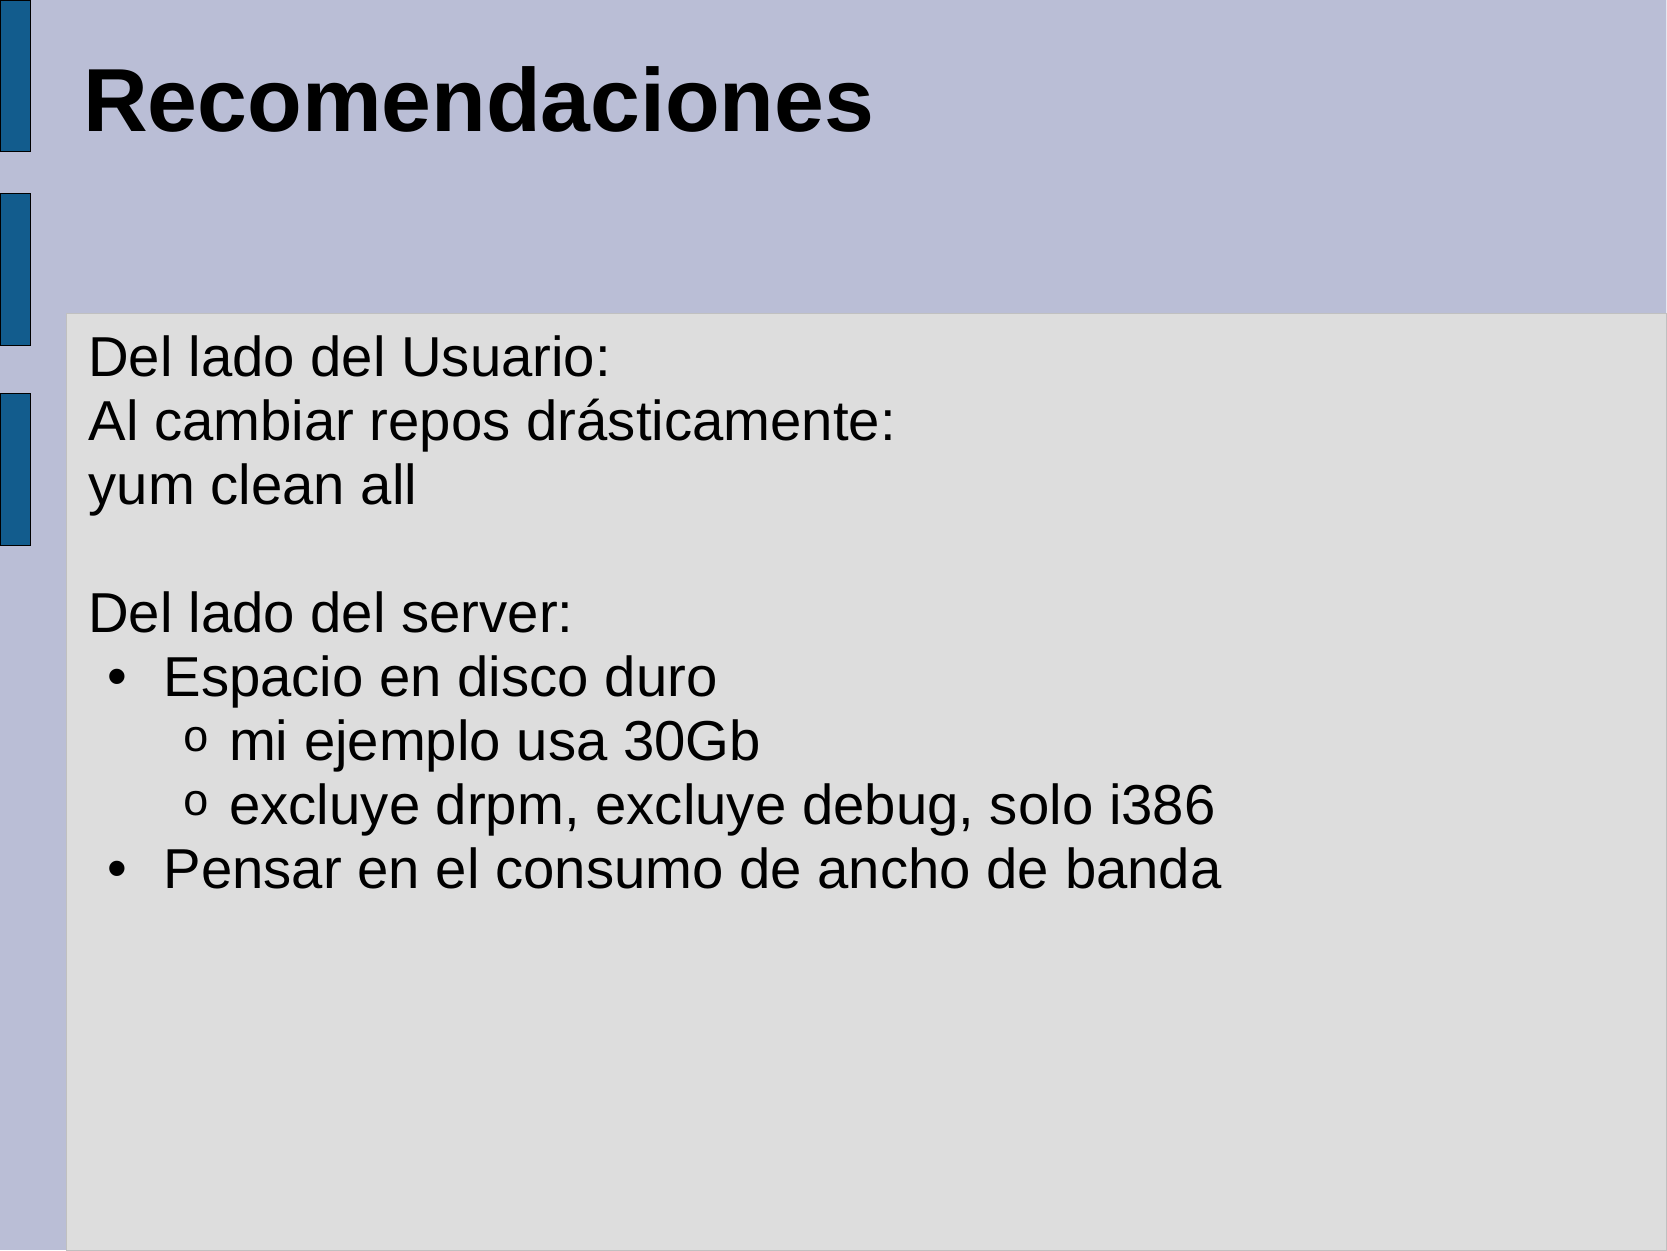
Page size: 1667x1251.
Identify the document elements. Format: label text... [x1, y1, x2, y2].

title Recomendaciones [40, 50, 1627, 201]
list Del lado del Usuario: Al cambiar repos drásticamente: yum clean all Del lado del server: Espacio en disco duro mi ejemplo usa 30Gb excluye drpm, excluye debug, solo i386 Pensar en el consumo de ancho de banda [88, 324, 1667, 1225]
